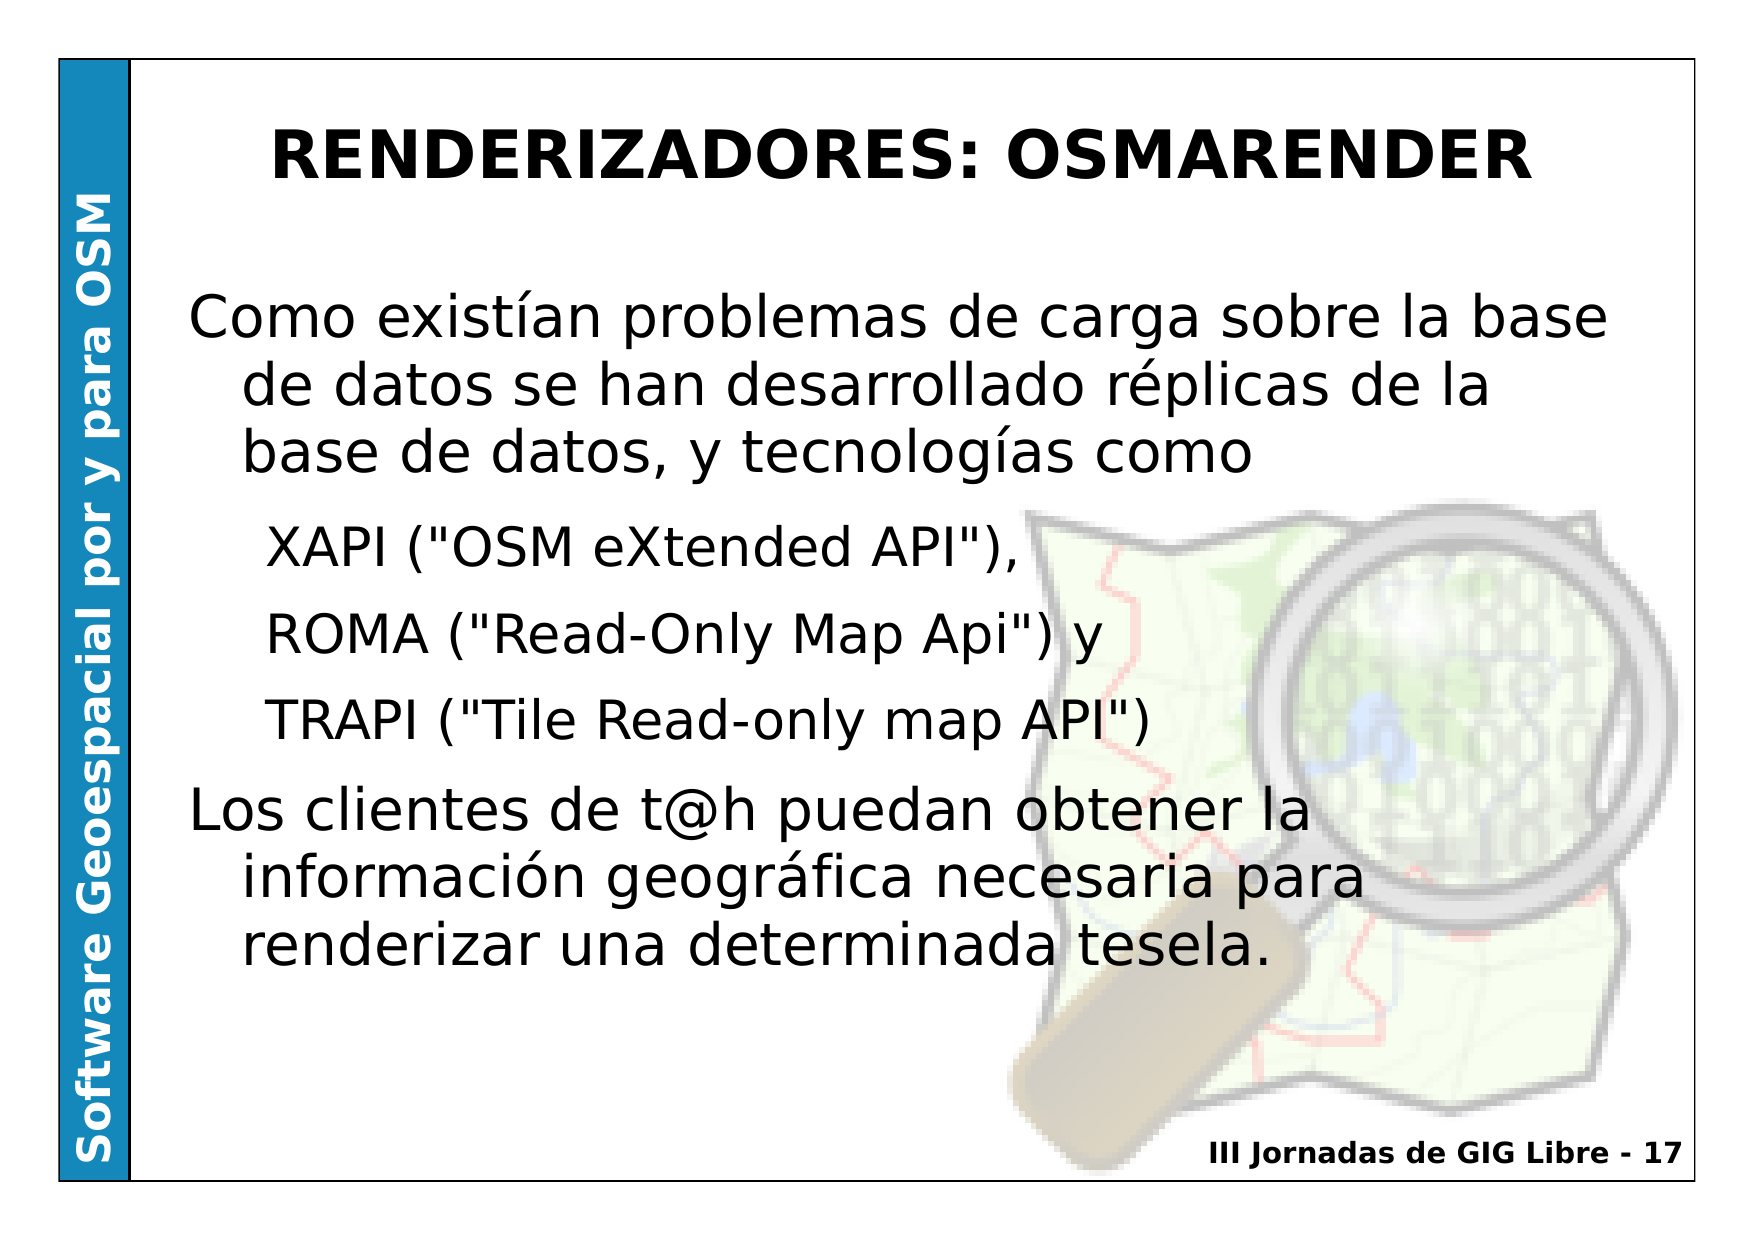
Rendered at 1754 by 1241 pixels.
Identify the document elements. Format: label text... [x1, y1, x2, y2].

list Como existían problemas de carga sobre la base de datos se han desarrollado réplicas de la base de datos, y tecnologías como XAPI ("OSM eXtended API"), ROMA ("Read-Only Map Api") y TRAPI ("Tile Read-only map API") Los clientes de t@h puedan obtener la información geográfica necesaria para renderizar una determinada tesela. [171, 283, 1634, 1063]
title RENDERIZADORES: OSMARENDER [171, 103, 1634, 209]
picture [996, 481, 1696, 1182]
